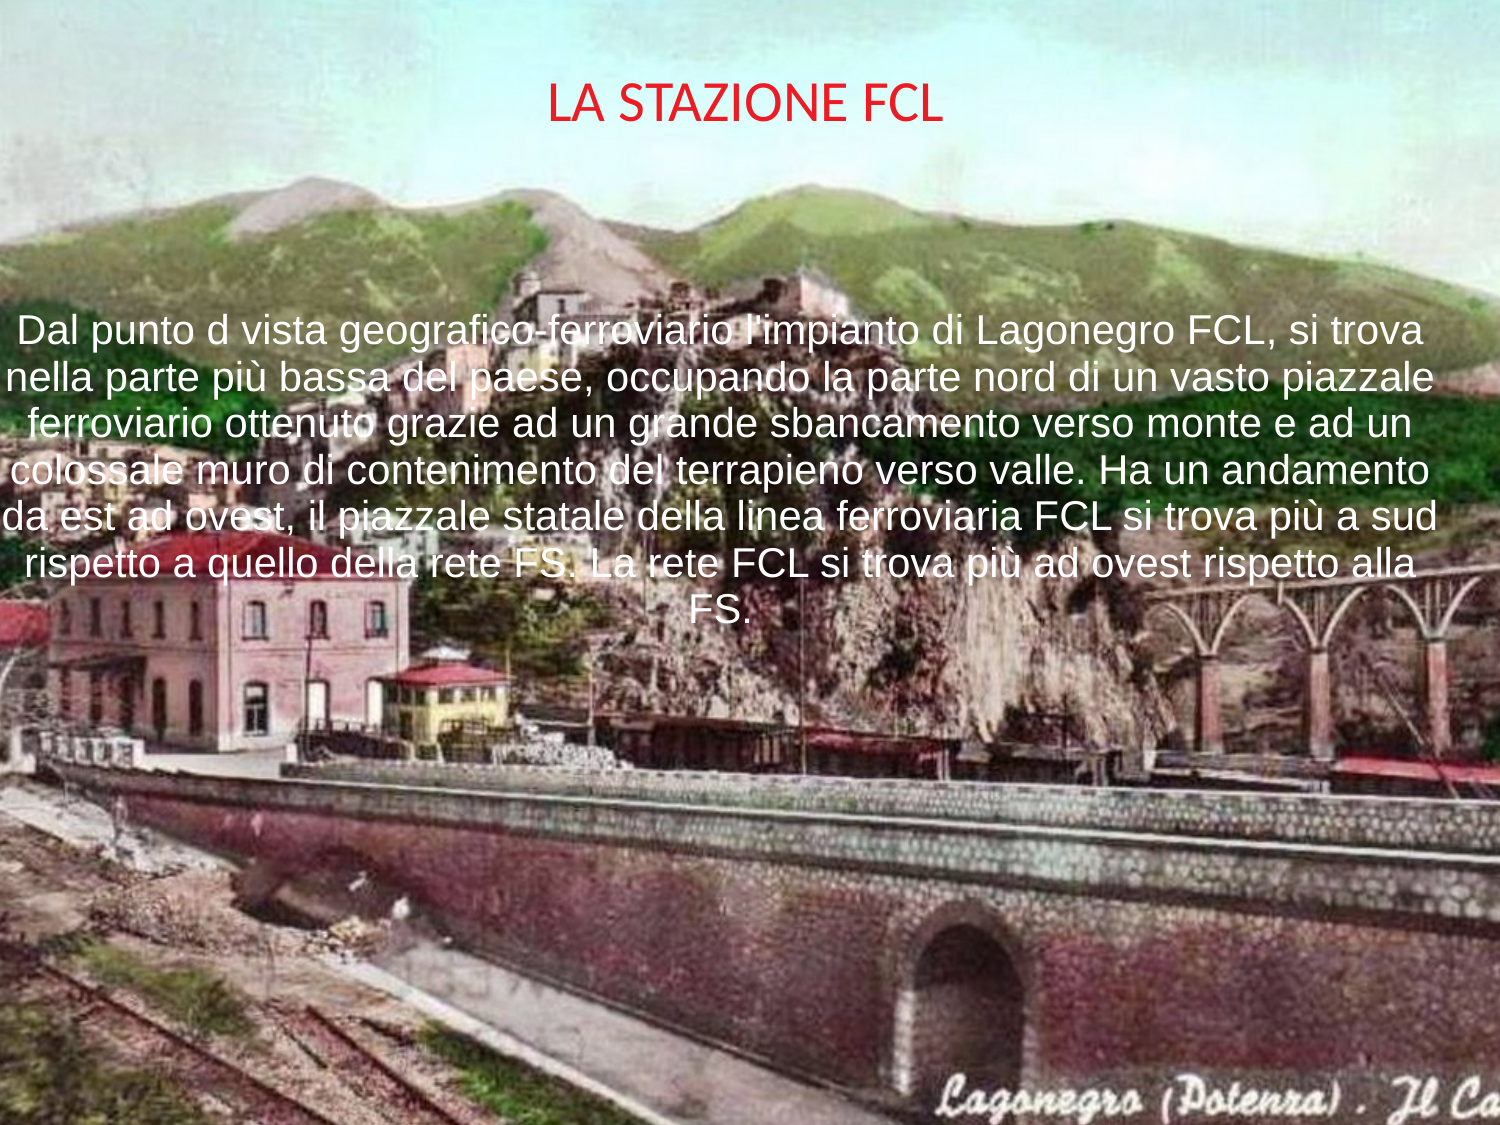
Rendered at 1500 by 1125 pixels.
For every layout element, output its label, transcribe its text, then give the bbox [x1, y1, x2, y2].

subtitle Dal punto d vista geografico-ferroviario l'impianto di Lagonegro FCL, si trova nella parte più bassa del paese, occupando la parte nord di un vasto piazzale ferroviario ottenuto grazie ad un grande sbancamento verso monte e ad un colossale muro di contenimento del terrapieno verso valle. Ha un andamento da est ad ovest, il piazzale statale della linea ferroviaria FCL si trova più a sud rispetto a quello della rete FS. La rete FCL si trova più ad ovest rispetto alla FS. [0, 230, 1441, 709]
title LA STAZIONE FCL [70, 13, 1421, 201]
picture [0, 0, 1500, 1125]
